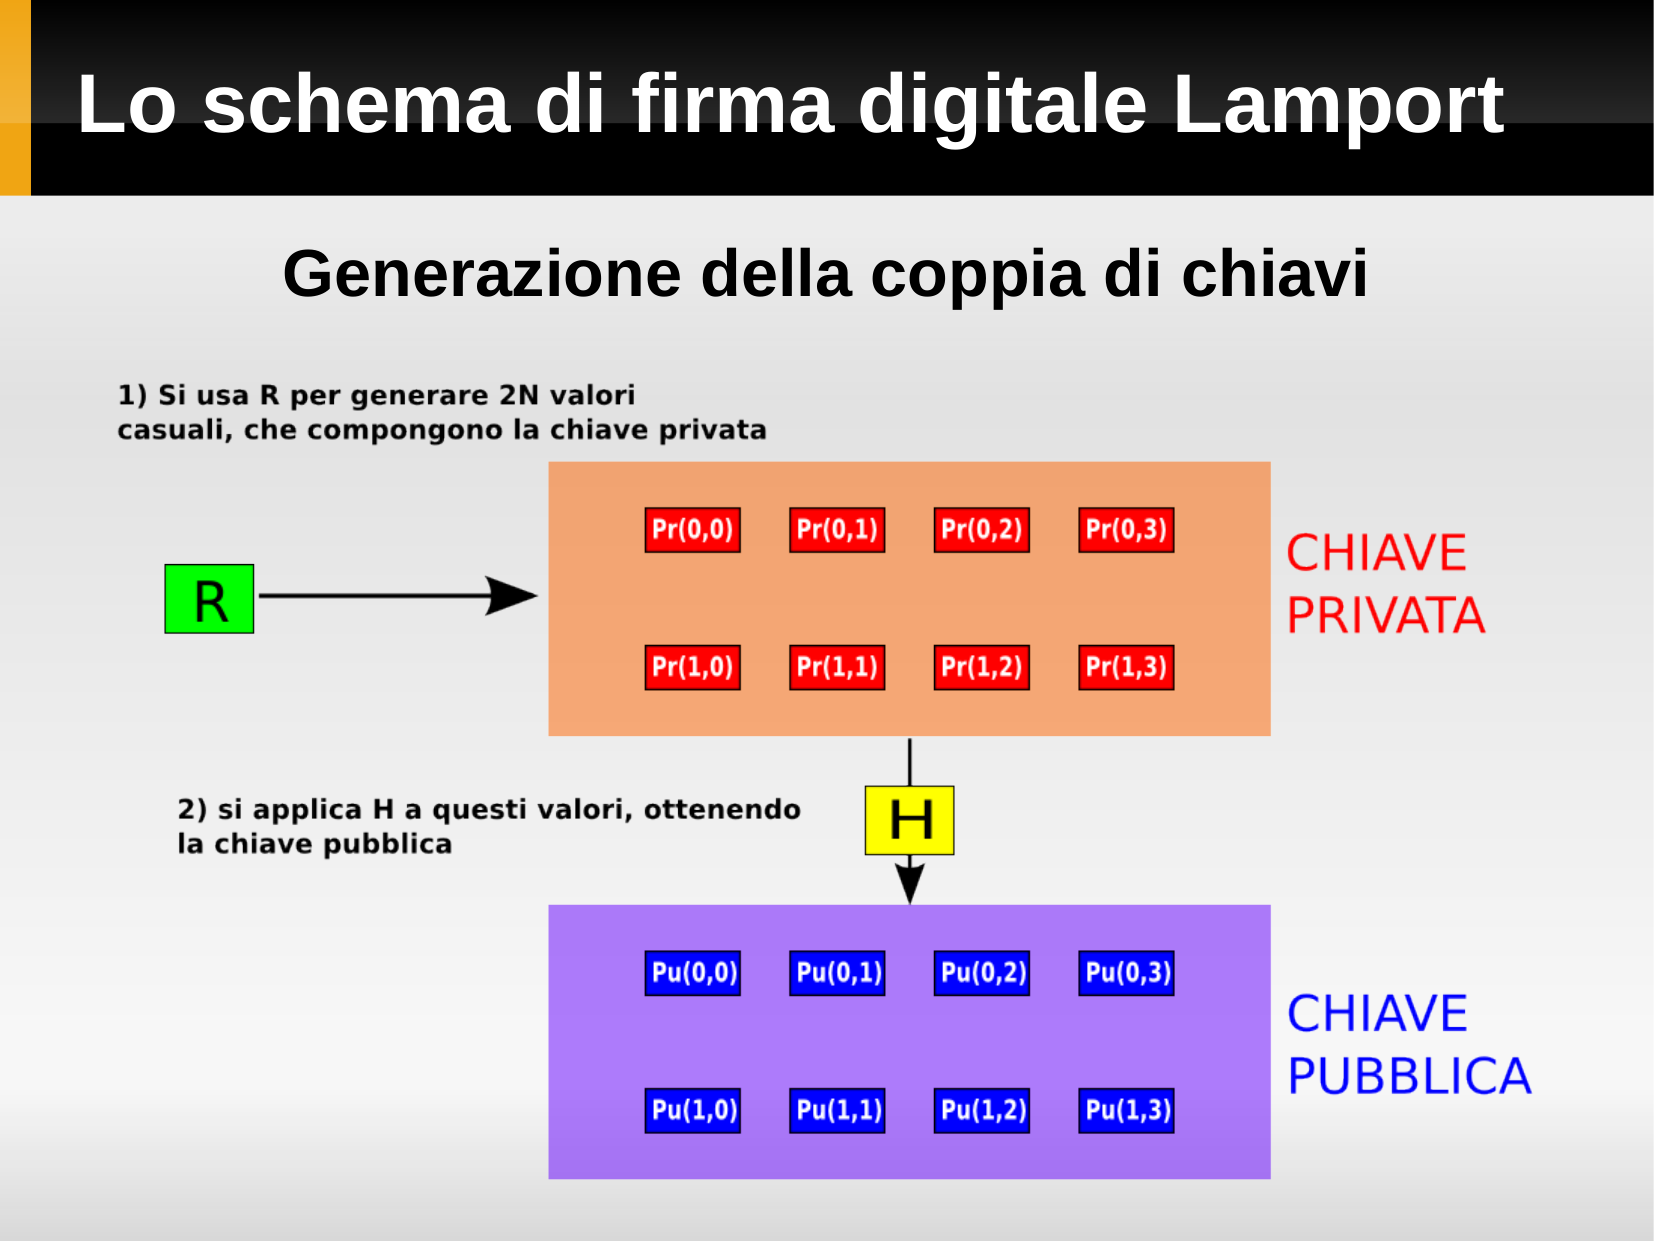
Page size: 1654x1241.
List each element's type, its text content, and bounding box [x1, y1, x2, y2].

picture [0, 0, 1654, 1241]
subtitle Generazione della coppia di chiavi [82, 236, 1571, 1152]
title Lo schema di firma digitale Lamport [76, 7, 1565, 200]
